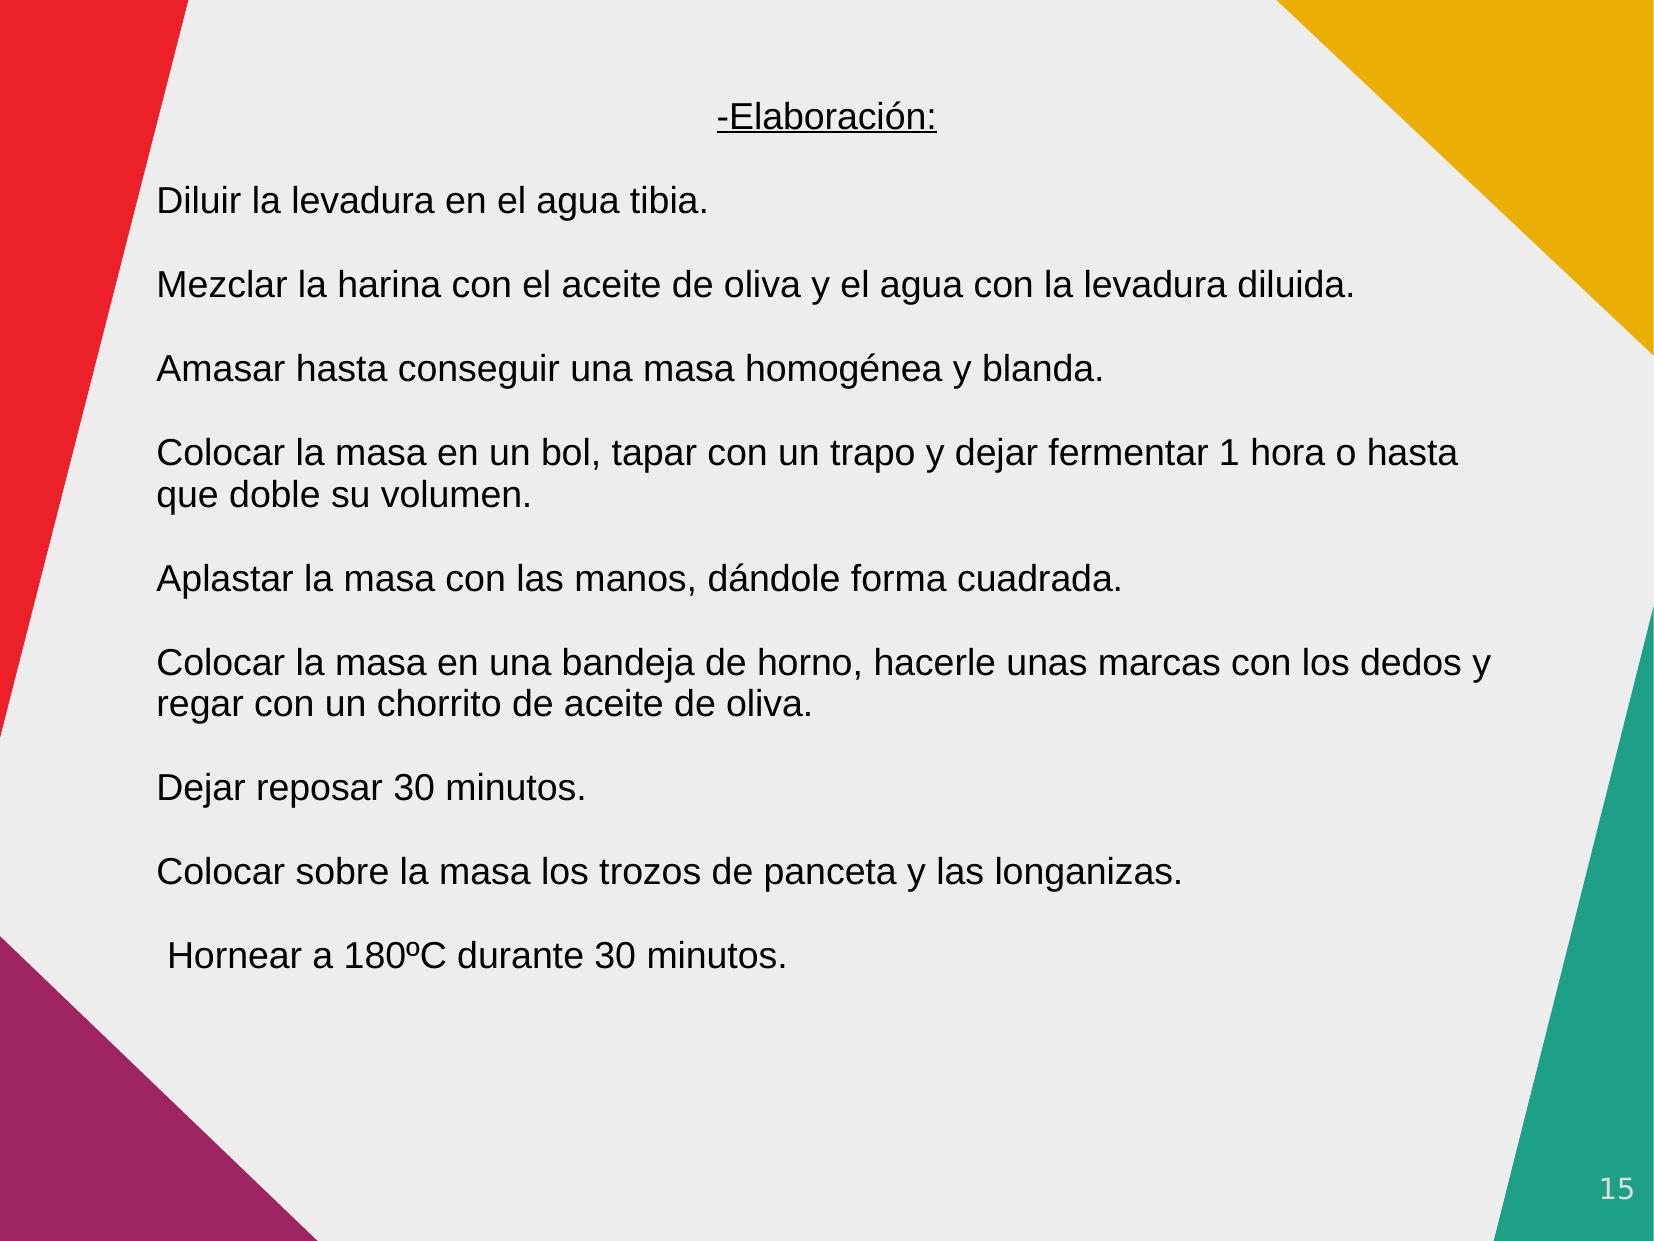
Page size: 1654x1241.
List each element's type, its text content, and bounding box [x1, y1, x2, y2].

text_box -Elaboración: Diluir la levadura en el agua tibia. Mezclar la harina con el aceite de oliva y el agua con la levadura diluida. Amasar hasta conseguir una masa homogénea y blanda. Colocar la masa en un bol, tapar con un trapo y dejar fermentar 1 hora o hasta que doble su volumen. Aplastar la masa con las manos, dándole forma cuadrada. Colocar la masa en una bandeja de horno, hacerle unas marcas con los dedos y regar con un chorrito de aceite de oliva. Dejar reposar 30 minutos. Colocar sobre la masa los trozos de panceta y las longanizas. Hornear a 180ºC durante 30 minutos. [141, 87, 1512, 1241]
